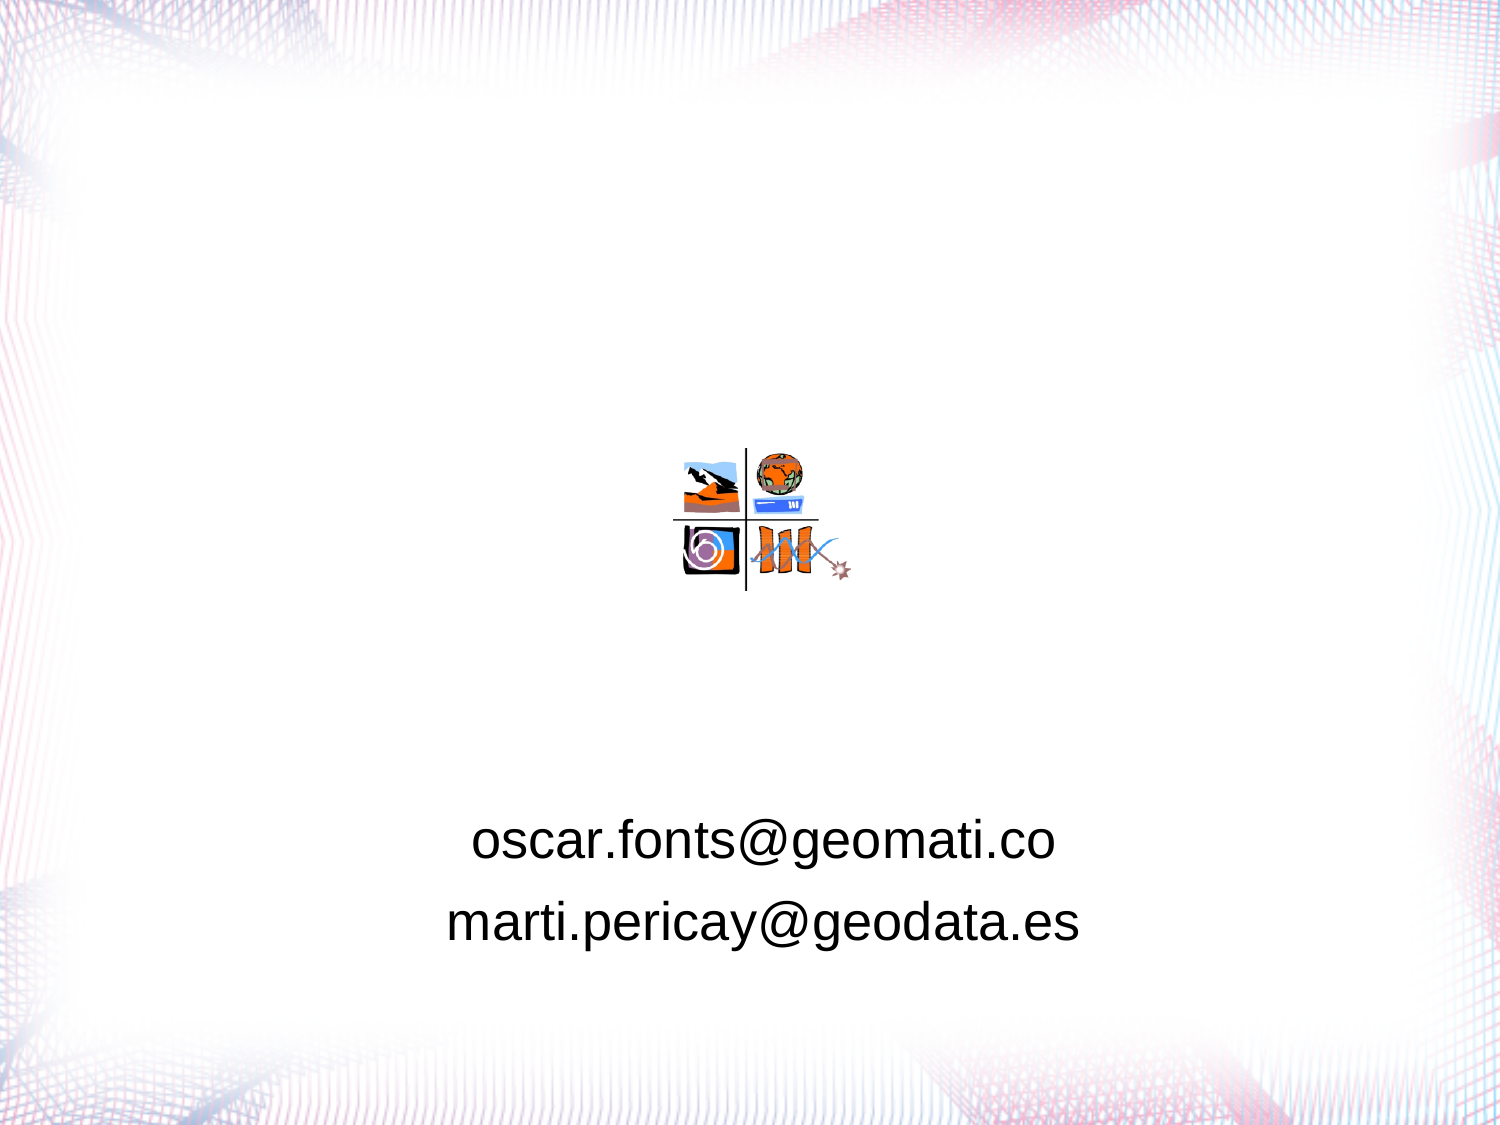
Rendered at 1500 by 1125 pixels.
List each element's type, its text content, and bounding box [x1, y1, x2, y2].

picture [0, 0, 1500, 1125]
list oscar.fonts@geomati.co marti.pericay@geodata.es [258, 797, 1270, 975]
